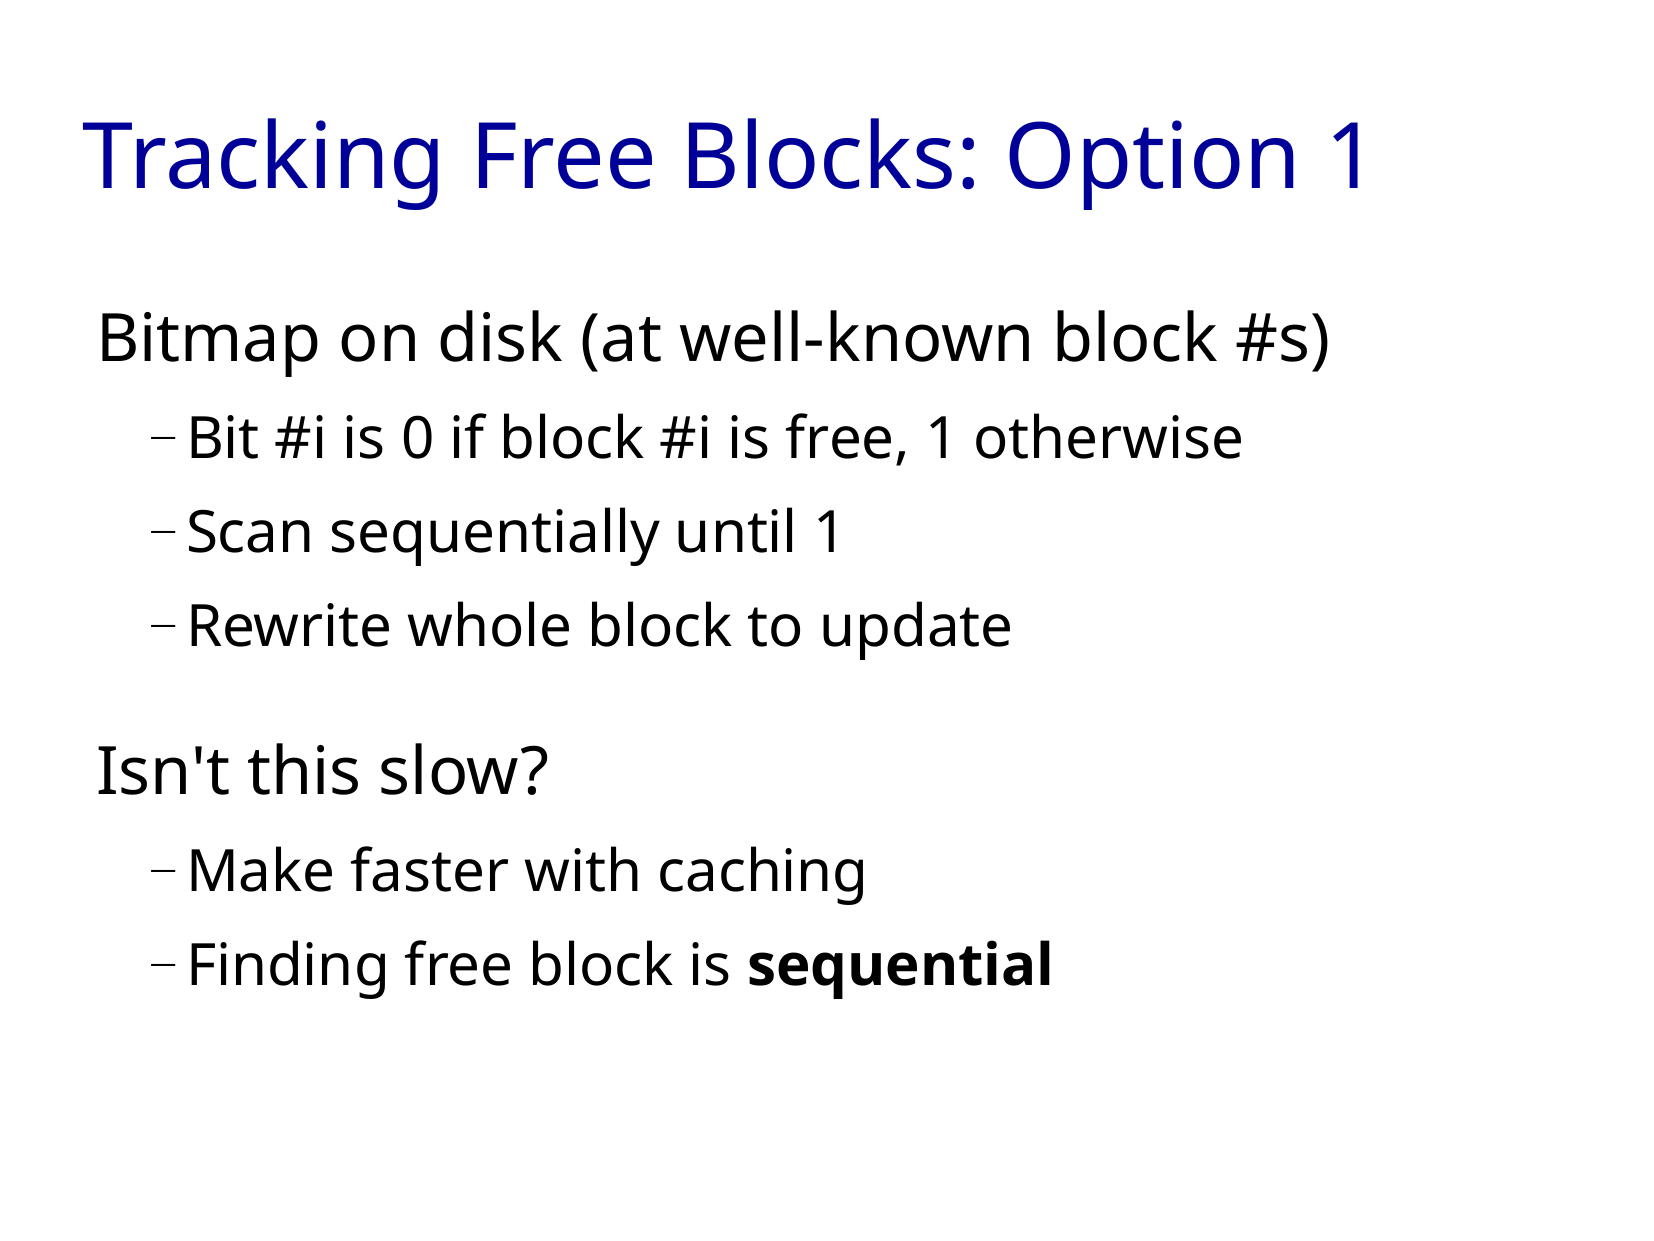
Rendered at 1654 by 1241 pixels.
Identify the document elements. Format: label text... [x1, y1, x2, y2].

list Bitmap on disk (at well-known block #s) Bit #i is 0 if block #i is free, 1 otherwise Scan sequentially until 1 Rewrite whole block to update Isn't this slow? Make faster with caching Finding free block is sequential [60, 290, 1571, 1096]
title Tracking Free Blocks: Option 1 [82, 49, 1571, 257]
